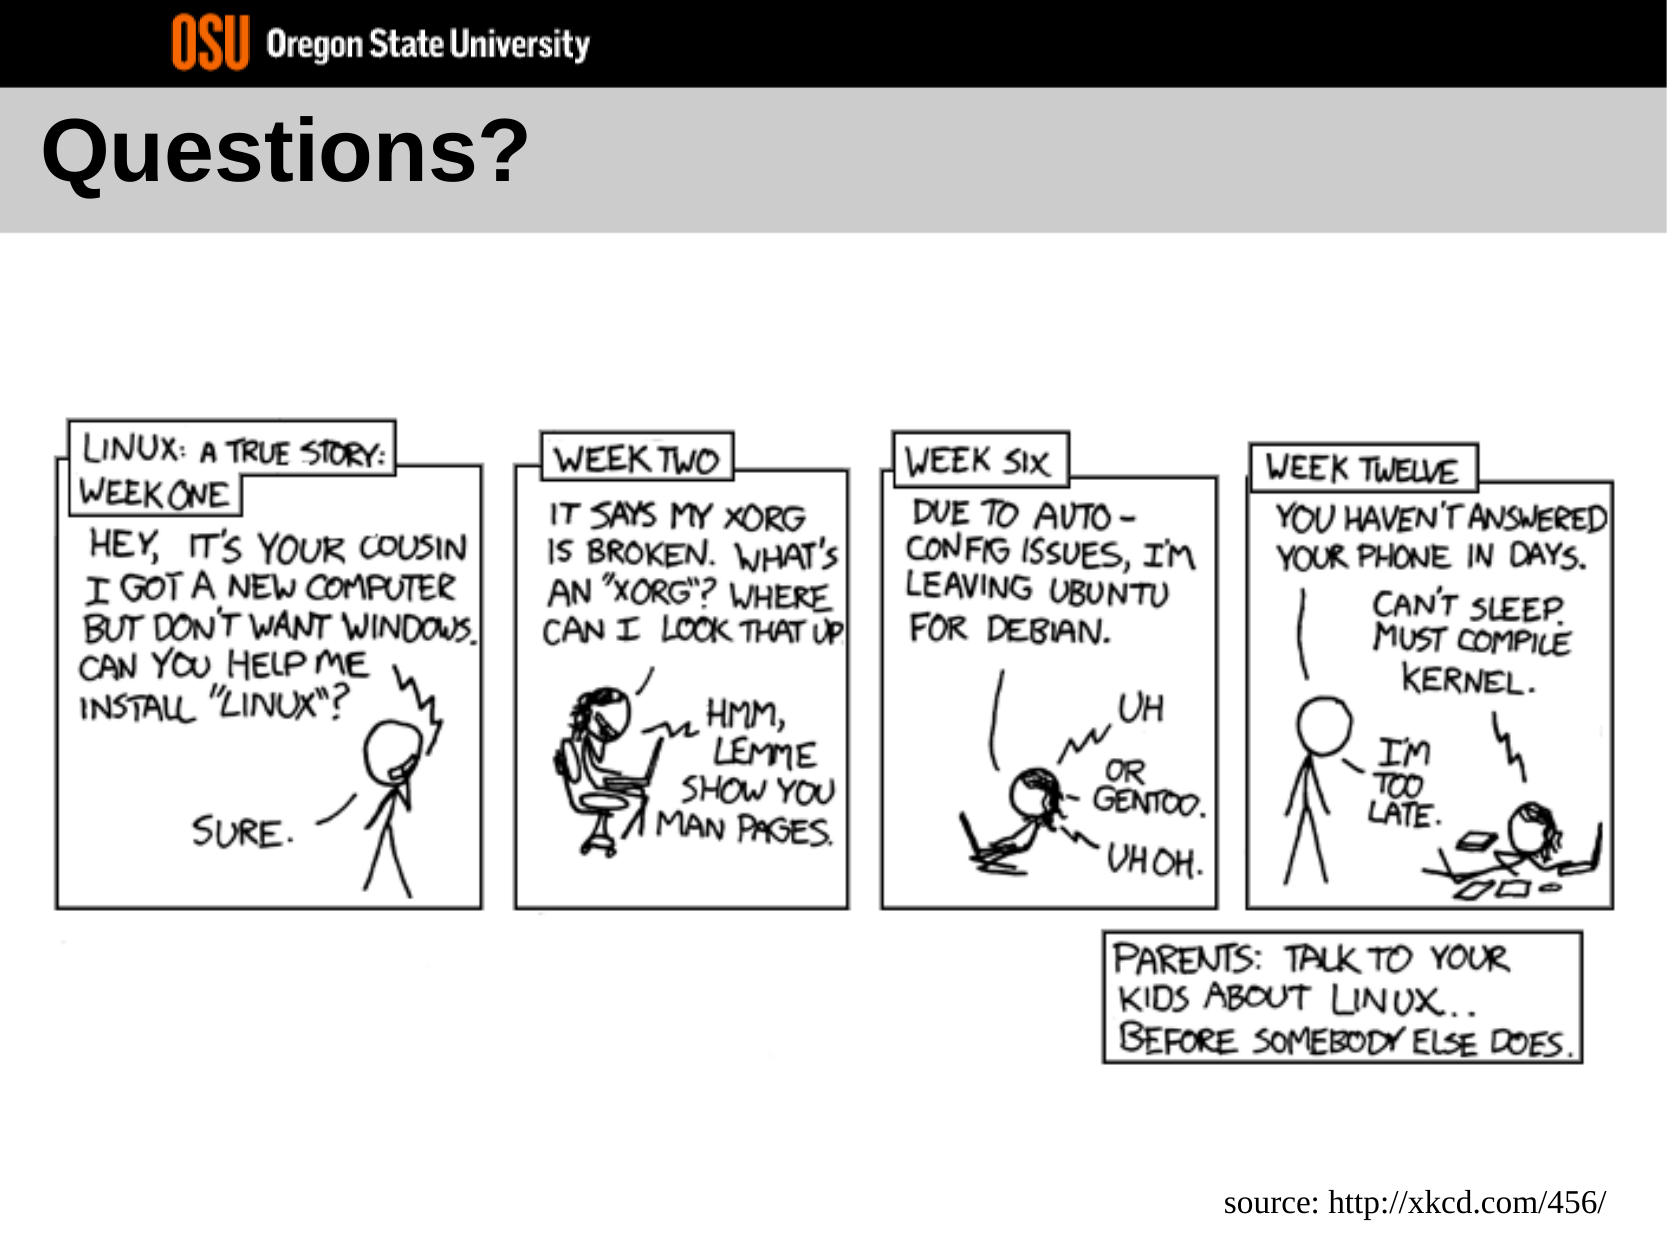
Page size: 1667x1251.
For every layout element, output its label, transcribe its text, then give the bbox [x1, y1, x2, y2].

title Questions? [40, 99, 1625, 249]
picture [0, 0, 1667, 1251]
text_box source: http://xkcd.com/456/ [1223, 1183, 1635, 1222]
